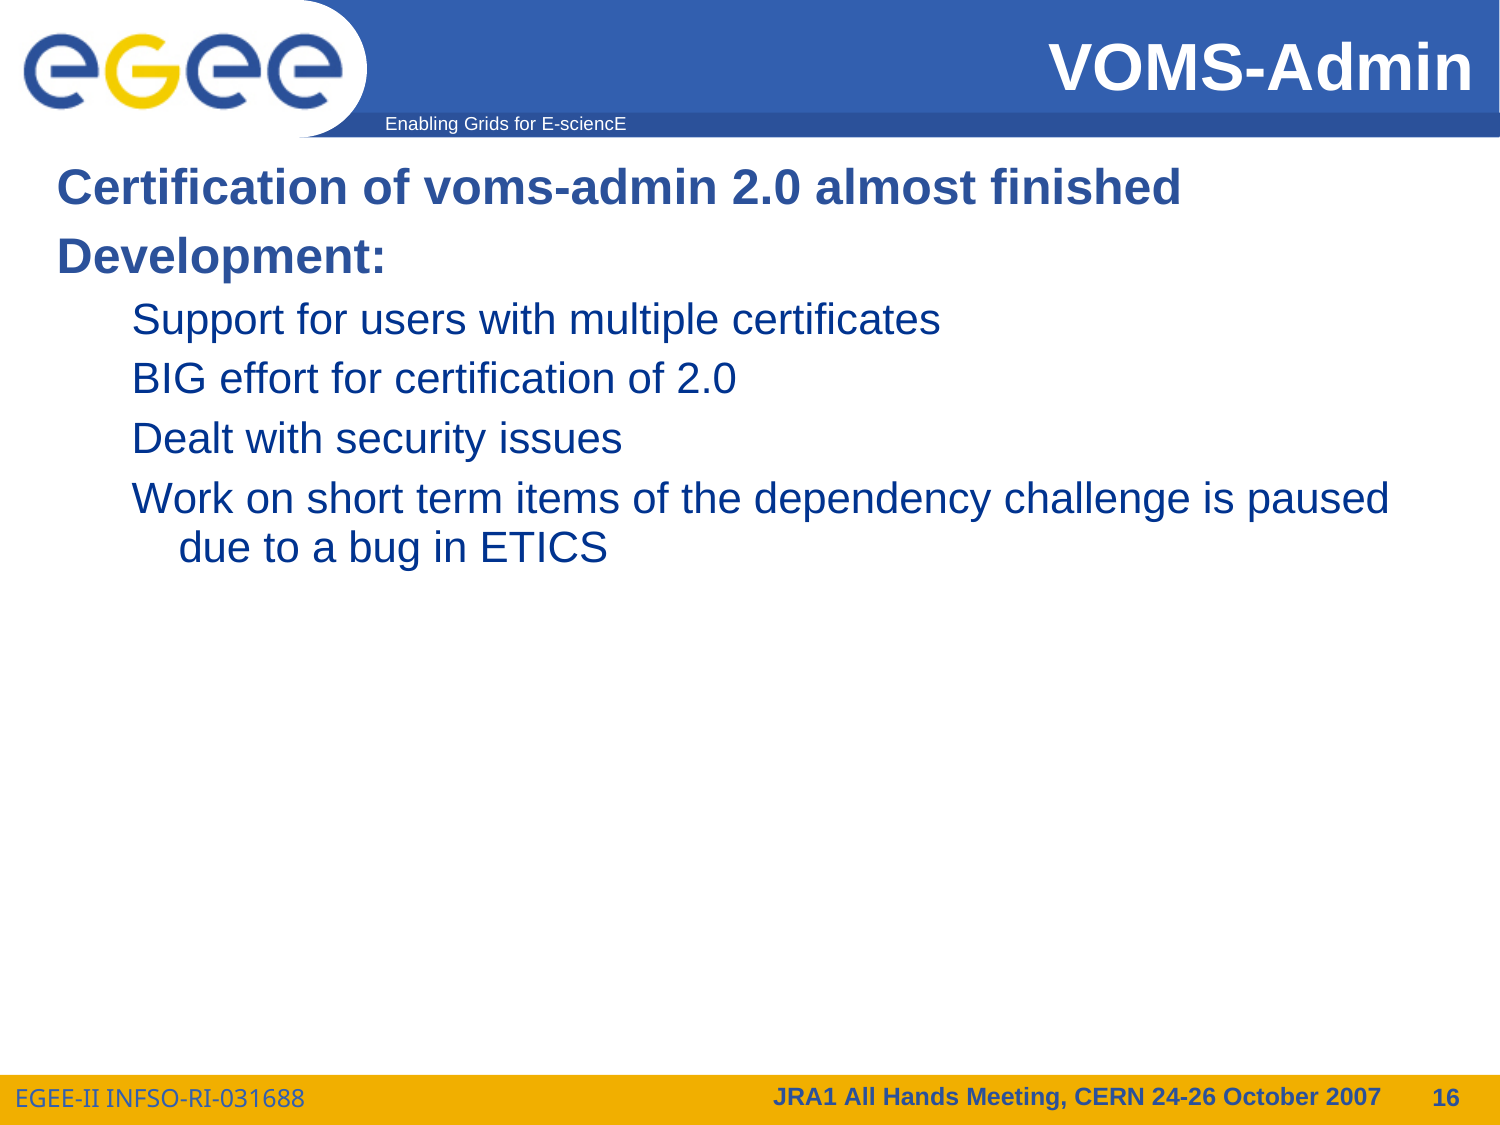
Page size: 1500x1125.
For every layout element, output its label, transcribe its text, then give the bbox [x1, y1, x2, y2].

picture [18, 30, 349, 112]
list Certification of voms-admin 2.0 almost finished Development: Support for users with multiple certificates BIG effort for certification of 2.0 Dealt with security issues Work on short term items of the dependency challenge is paused due to a bug in ETICS [56, 159, 1466, 1036]
title VOMS-Admin [369, 16, 1475, 118]
